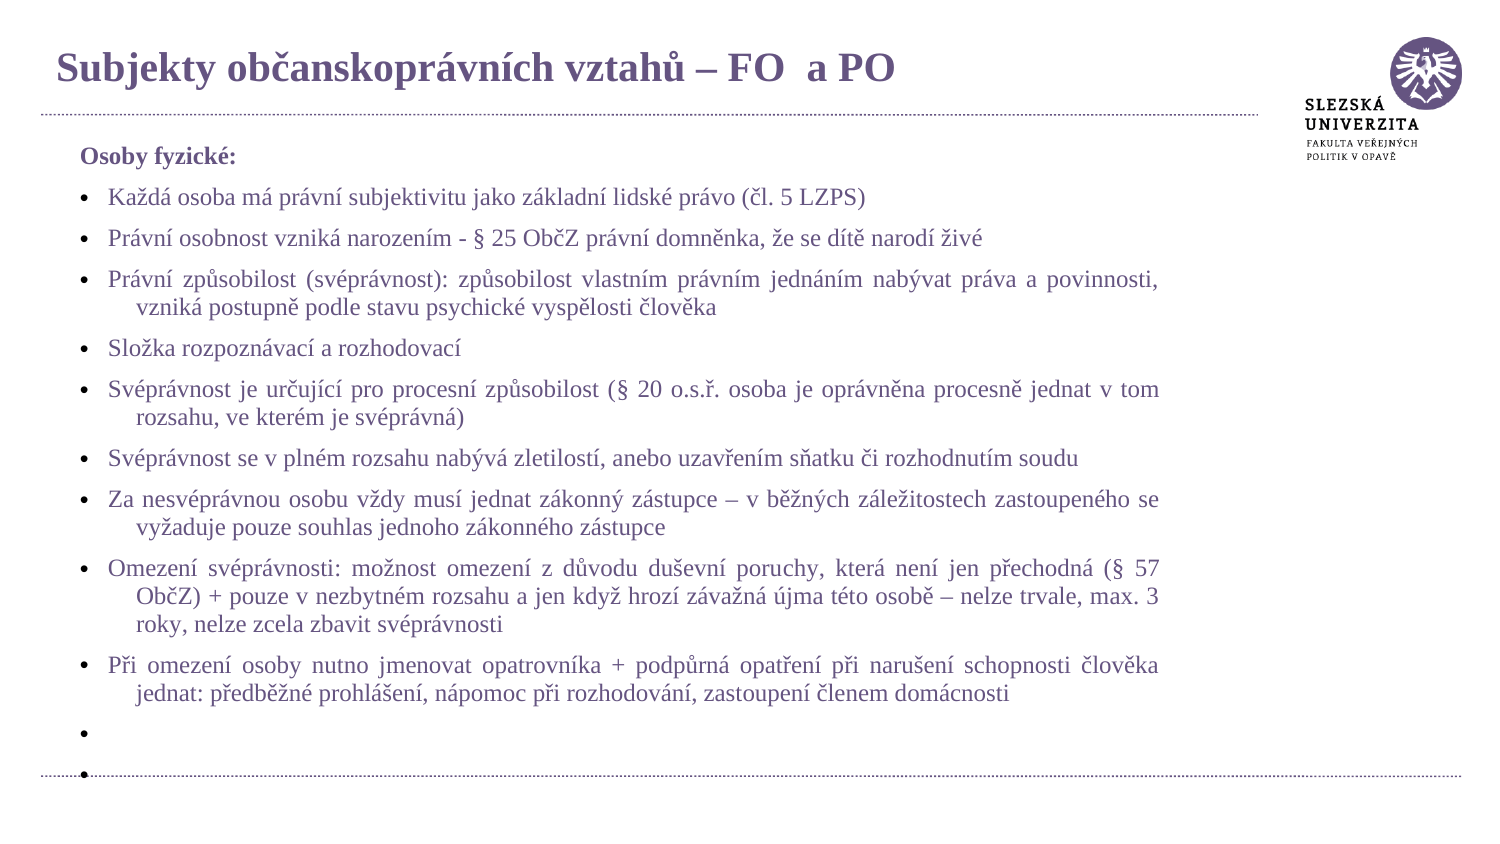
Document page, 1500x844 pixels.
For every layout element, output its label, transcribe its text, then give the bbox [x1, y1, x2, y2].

title Subjekty občanskoprávních vztahů – FO a PO [41, 32, 1070, 116]
text_box Osoby fyzické: Každá osoba má právní subjektivitu jako základní lidské právo (čl. 5 LZPS) Právní osobnost vzniká narozením - § 25 ObčZ právní domněnka, že se dítě narodí živé Právní způsobilost (svéprávnost): způsobilost vlastním právním jednáním nabývat práva a povinnosti, vzniká postupně podle stavu psychické vyspělosti člověka Složka rozpoznávací a rozhodovací Svéprávnost je určující pro procesní způsobilost (§ 20 o.s.ř. osoba je oprávněna procesně jednat v tom rozsahu, ve kterém je svéprávná) Svéprávnost se v plném rozsahu nabývá zletilostí, anebo uzavřením sňatku či rozhodnutím soudu Za nesvéprávnou osobu vždy musí jednat zákonný zástupce – v běžných záležitostech zastoupeného se vyžaduje pouze souhlas jednoho zákonného zástupce Omezení svéprávnosti: možnost omezení z důvodu duševní poruchy, která není jen přechodná (§ 57 ObčZ) + pouze v nezbytném rozsahu a jen když hrozí závažná újma této osobě – nelze trvale, max. 3 roky, nelze zcela zbavit svéprávnosti Při omezení osoby nutno jmenovat opatrovníka + podpůrná opatření při narušení schopnosti člověka jednat: předběžné prohlášení, nápomoc při rozhodování, zastoupení členem domácnosti [64, 134, 1176, 753]
